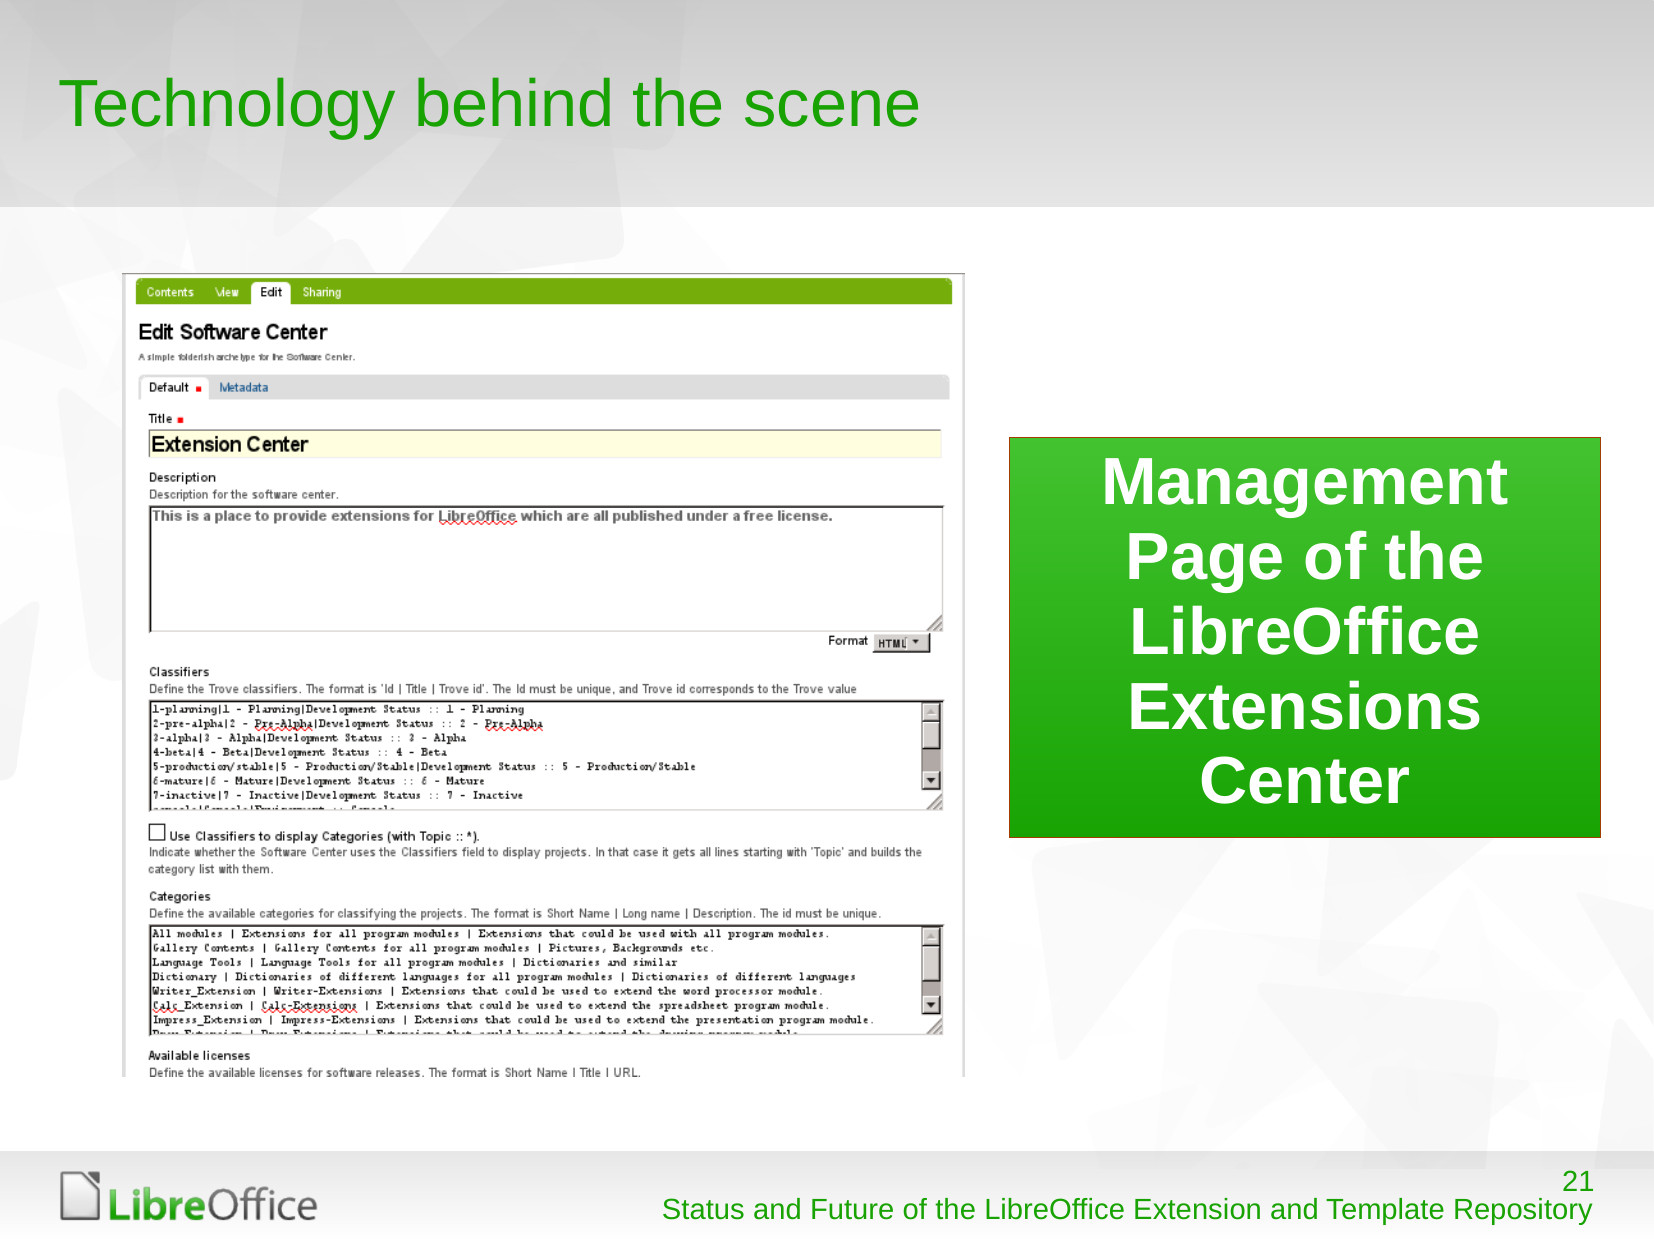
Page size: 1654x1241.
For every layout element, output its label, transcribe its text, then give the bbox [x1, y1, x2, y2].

title Technology behind the scene [59, 29, 1595, 178]
picture [0, 0, 1654, 1169]
picture [41, 1152, 337, 1240]
text_box Management Page of the LibreOffice Extensions Center [1009, 437, 1601, 838]
